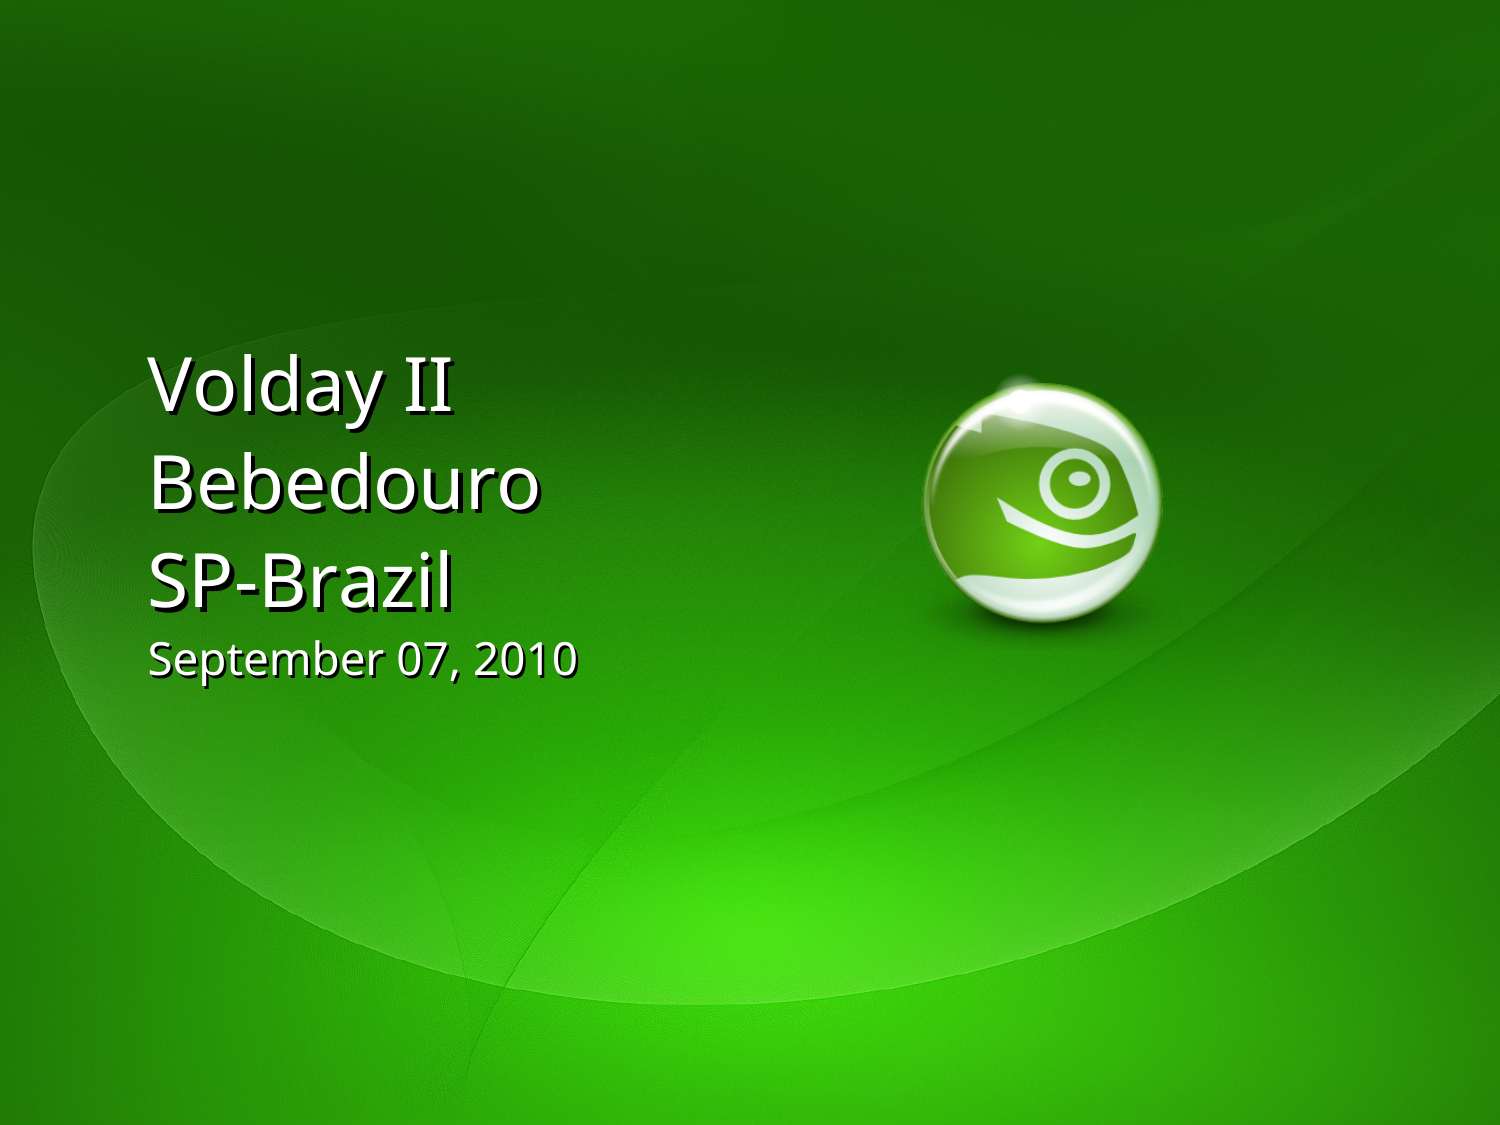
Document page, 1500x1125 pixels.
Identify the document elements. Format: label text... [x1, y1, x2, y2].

title Volday II Bebedouro SP-Brazil September 07, 2010 [147, 223, 847, 798]
picture [0, 0, 1500, 1125]
